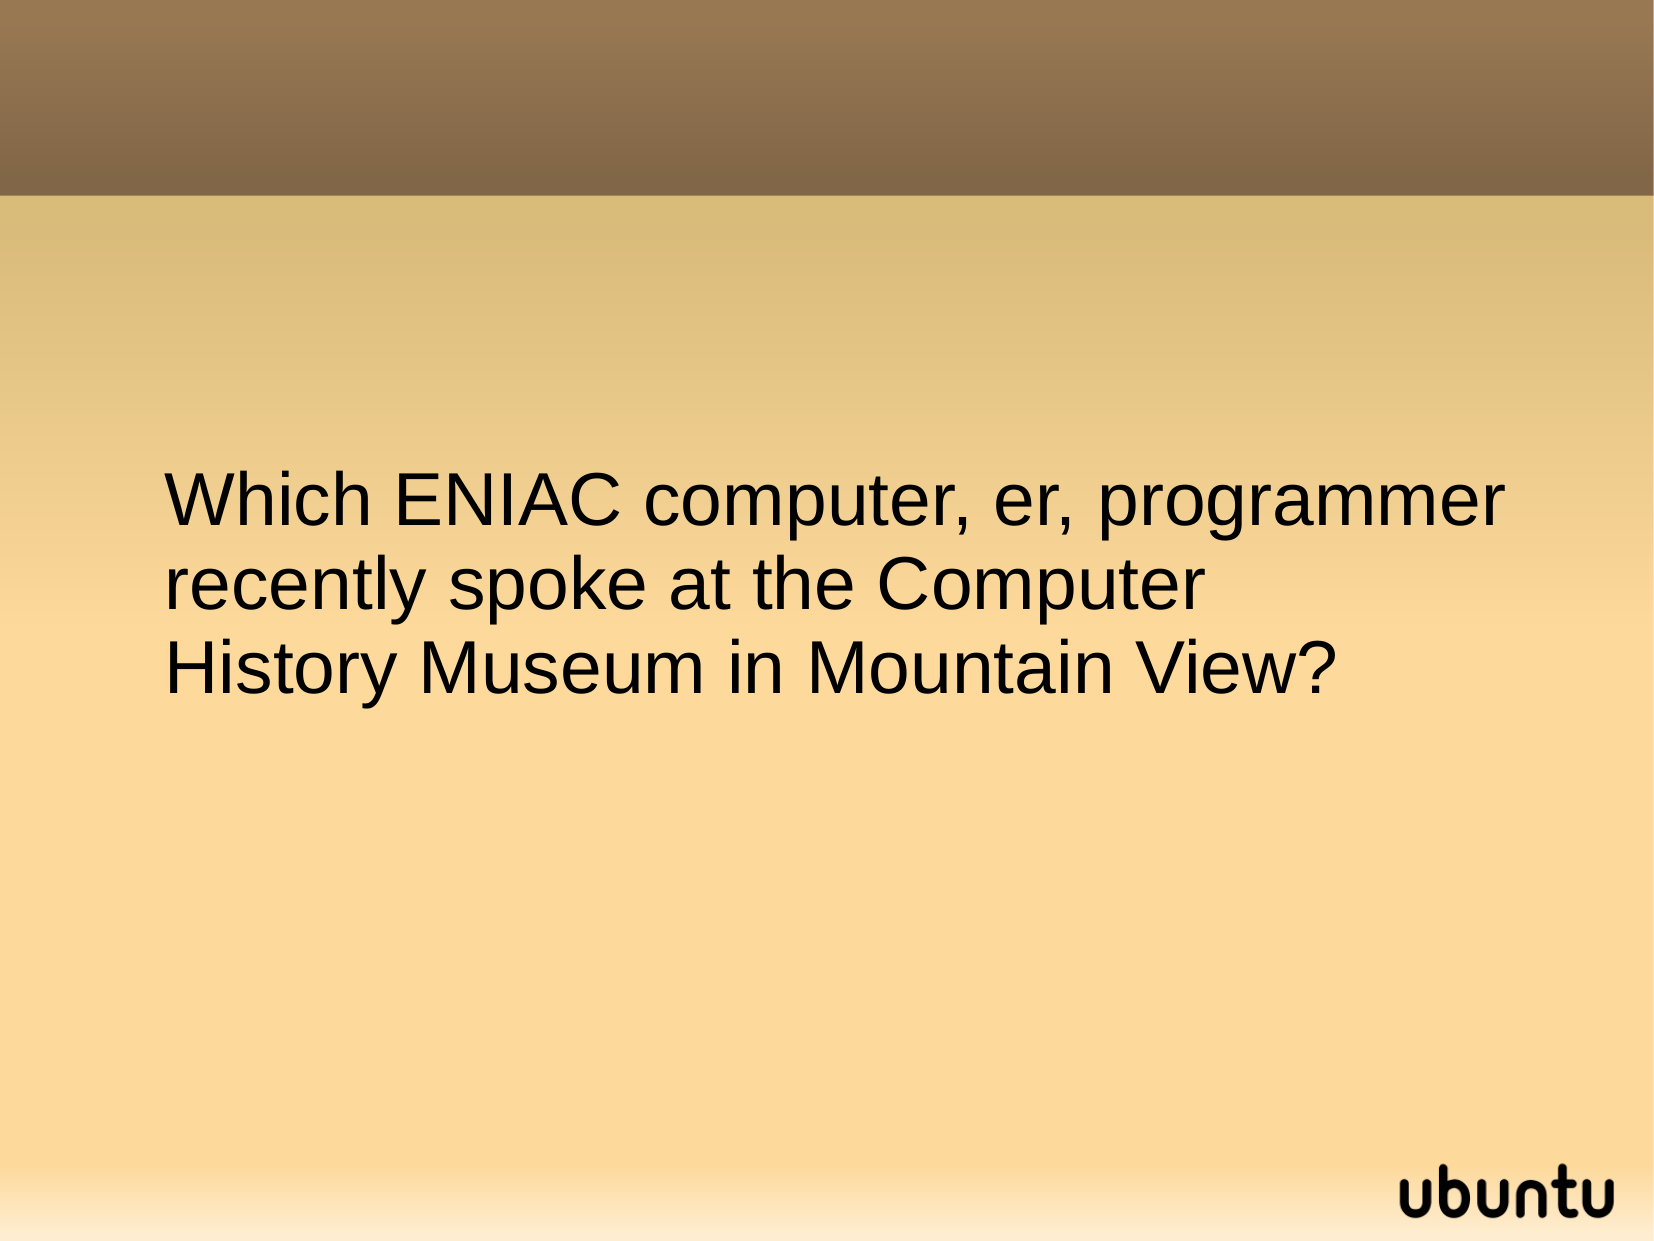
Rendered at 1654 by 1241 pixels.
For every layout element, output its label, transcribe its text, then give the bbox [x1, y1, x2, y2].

text_box Which ENIAC computer, er, programmer recently spoke at the Computer History Museum in Mountain View? [150, 450, 1522, 717]
picture [0, 0, 1654, 1241]
